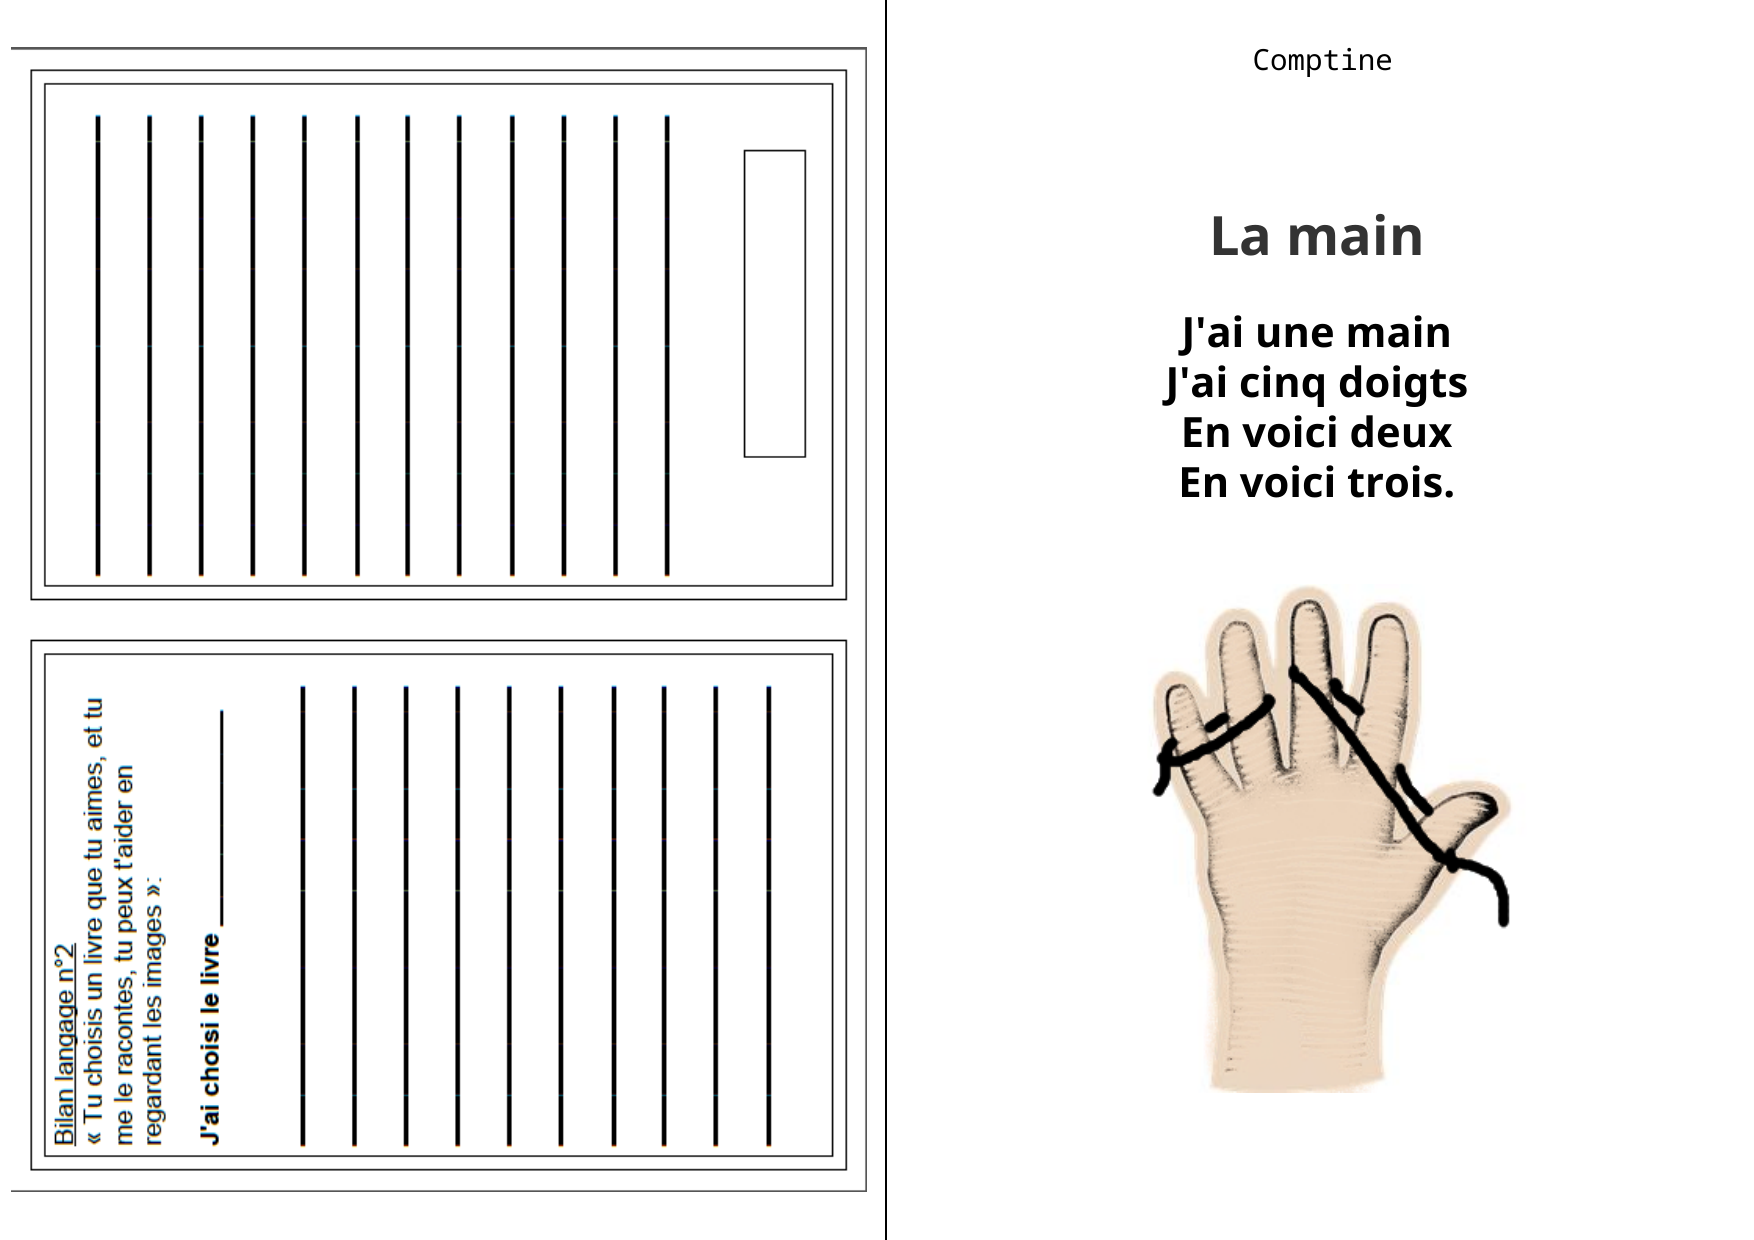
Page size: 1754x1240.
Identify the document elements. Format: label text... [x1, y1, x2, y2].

text_box La main J'ai une main J'ai cinq doigts En voici deux En voici trois. [933, 129, 1701, 1028]
picture [11, 47, 867, 1192]
picture [1074, 584, 1583, 1093]
text_box Comptine [1180, 35, 1465, 83]
